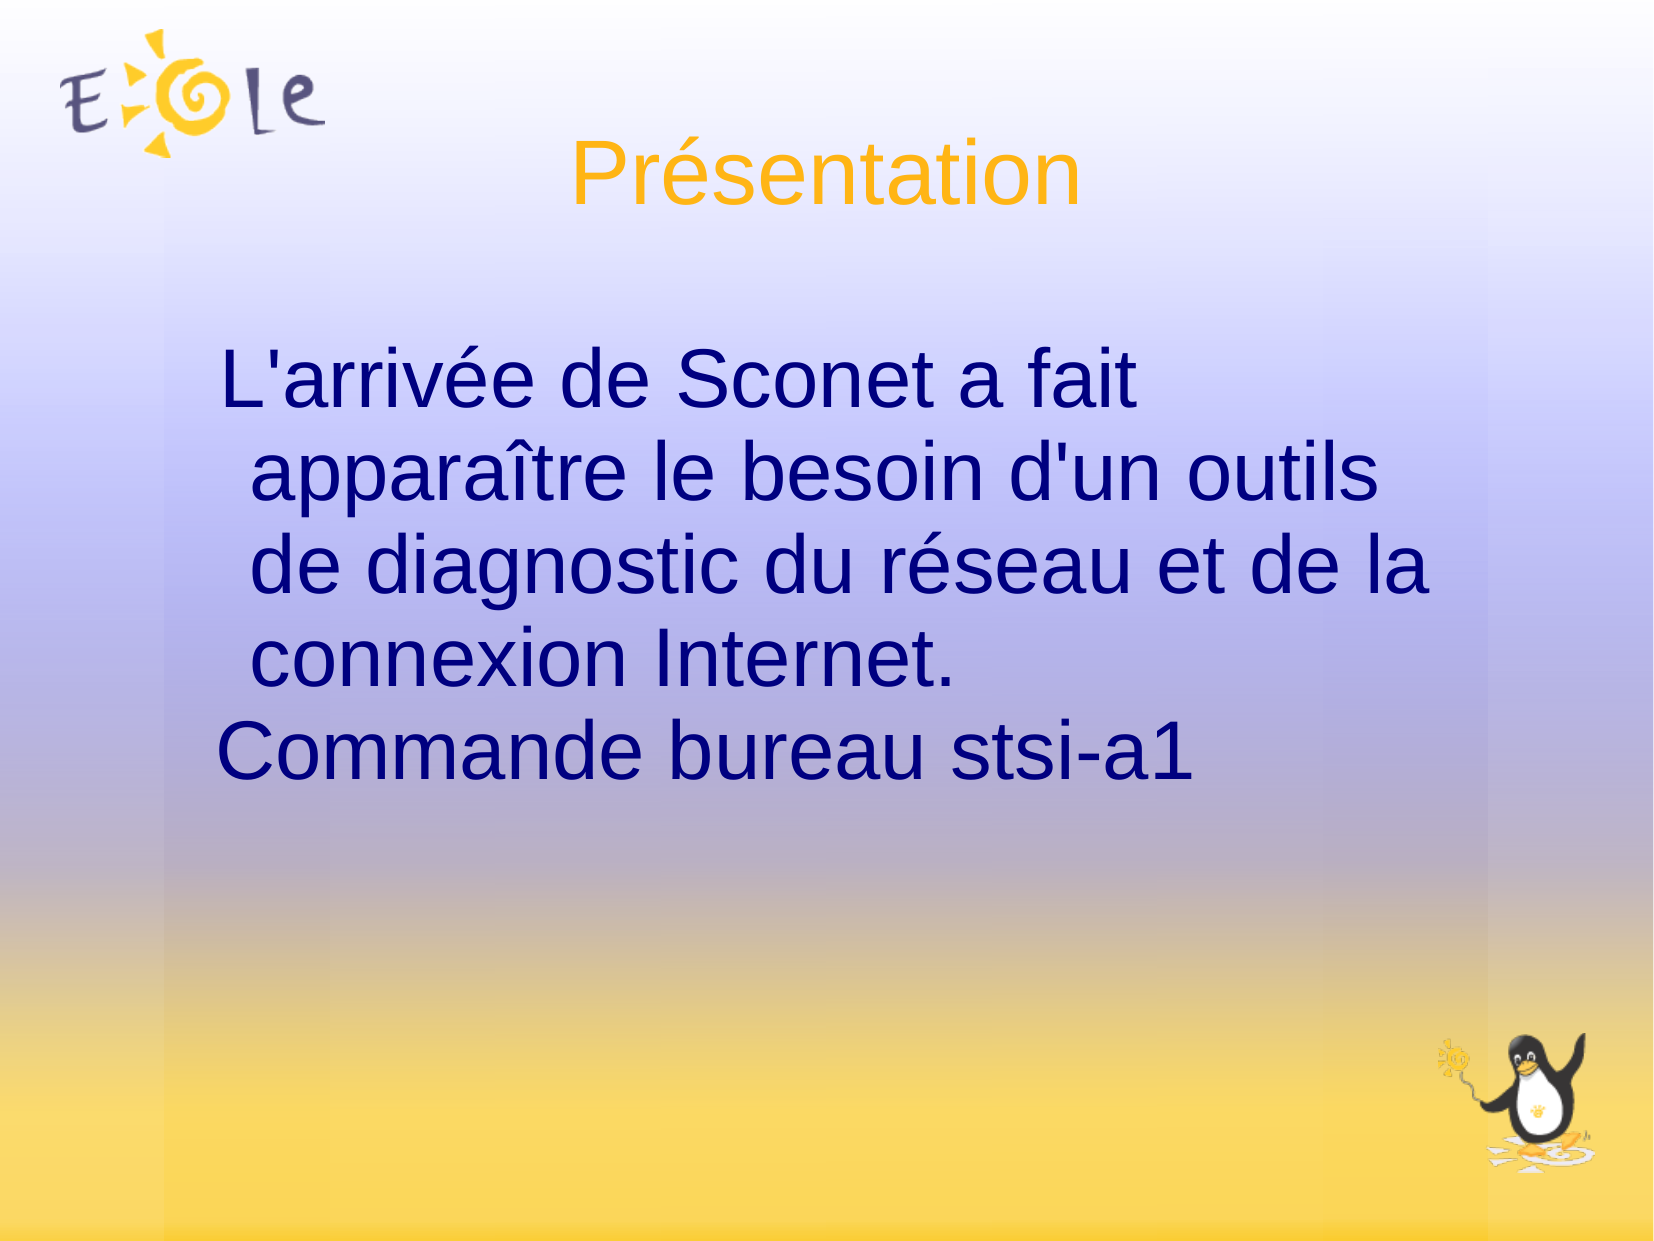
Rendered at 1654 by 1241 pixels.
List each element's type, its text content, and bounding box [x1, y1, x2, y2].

picture [0, 0, 1654, 1241]
title Présentation [82, 49, 1571, 296]
text_box L'arrivée de Sconet a fait apparaître le besoin d'un outils de diagnostic du réseau et de la connexion Internet. Commande bureau stsi-a1 [177, 324, 1447, 1034]
